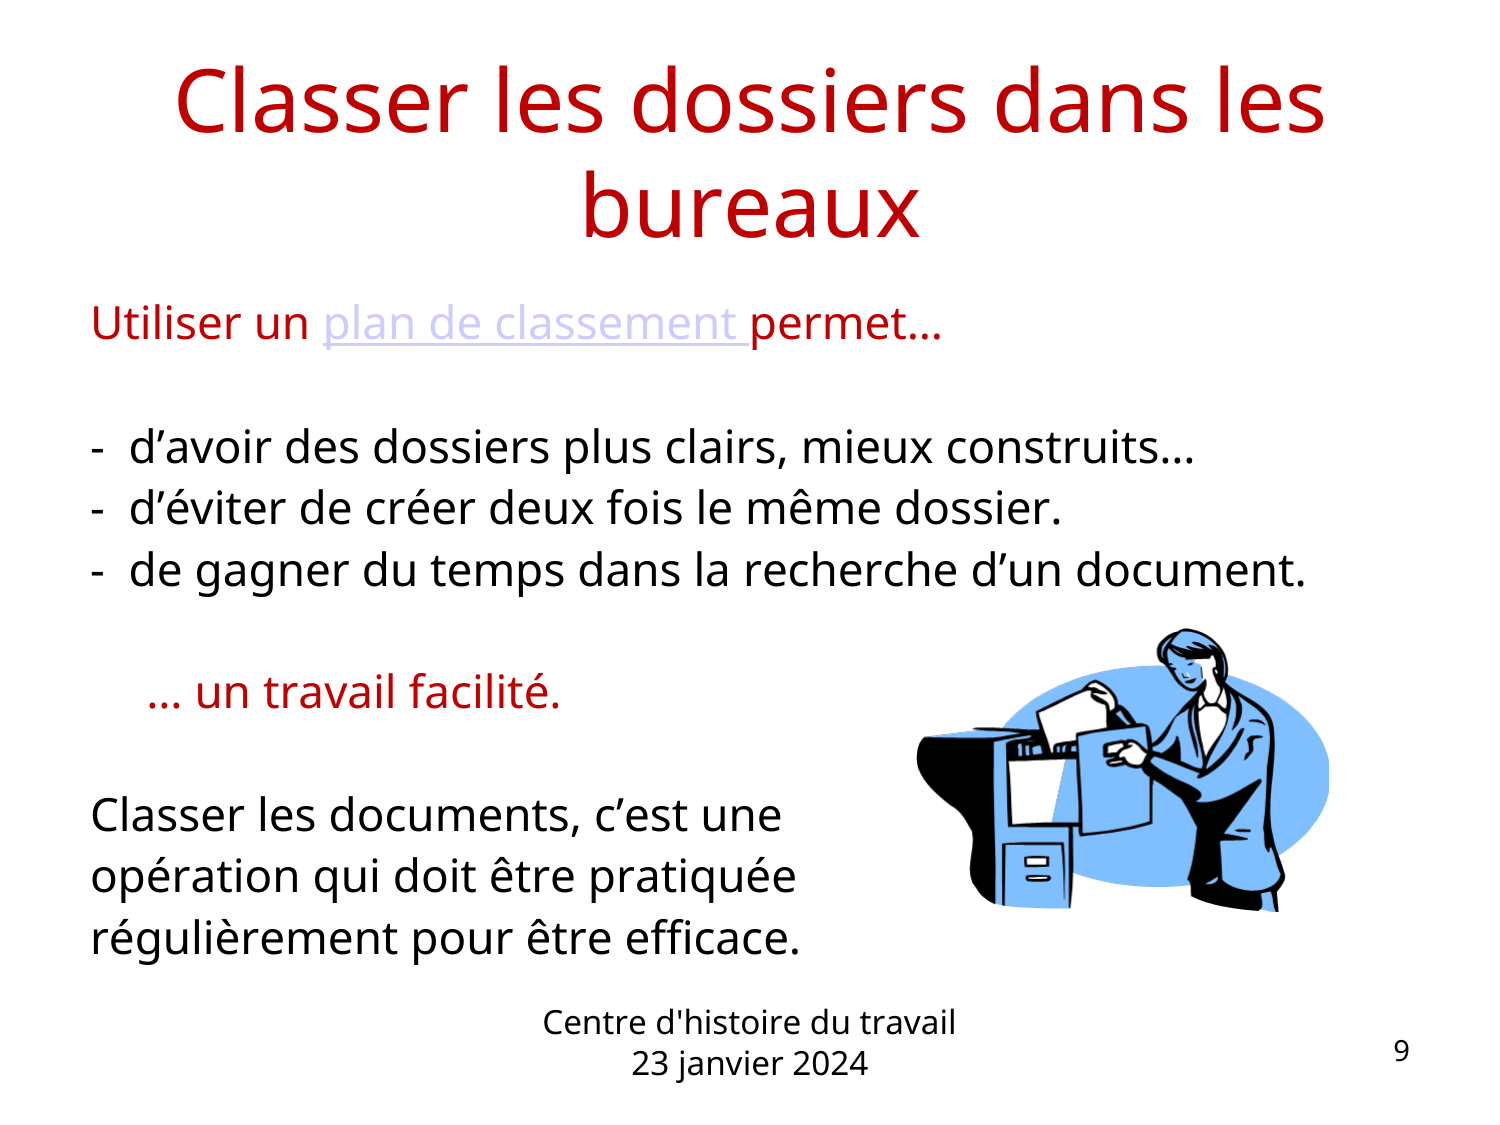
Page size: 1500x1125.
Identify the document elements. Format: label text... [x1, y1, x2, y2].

text_box Classer les dossiers dans les bureaux [76, 54, 1426, 219]
text_box Utiliser un plan de classement permet… - d’avoir des dossiers plus clairs, mieux construits… - d’éviter de créer deux fois le même dossier. - de gagner du temps dans la recherche d’un document. … un travail facilité. Classer les documents, c’est une opération qui doit être pratiquée régulièrement pour être efficace. [75, 219, 1426, 1005]
text_box <numéro> [1074, 1024, 1426, 1103]
picture [915, 628, 1329, 912]
text_box Centre d'histoire du travail 23 janvier 2024 [512, 993, 988, 1072]
